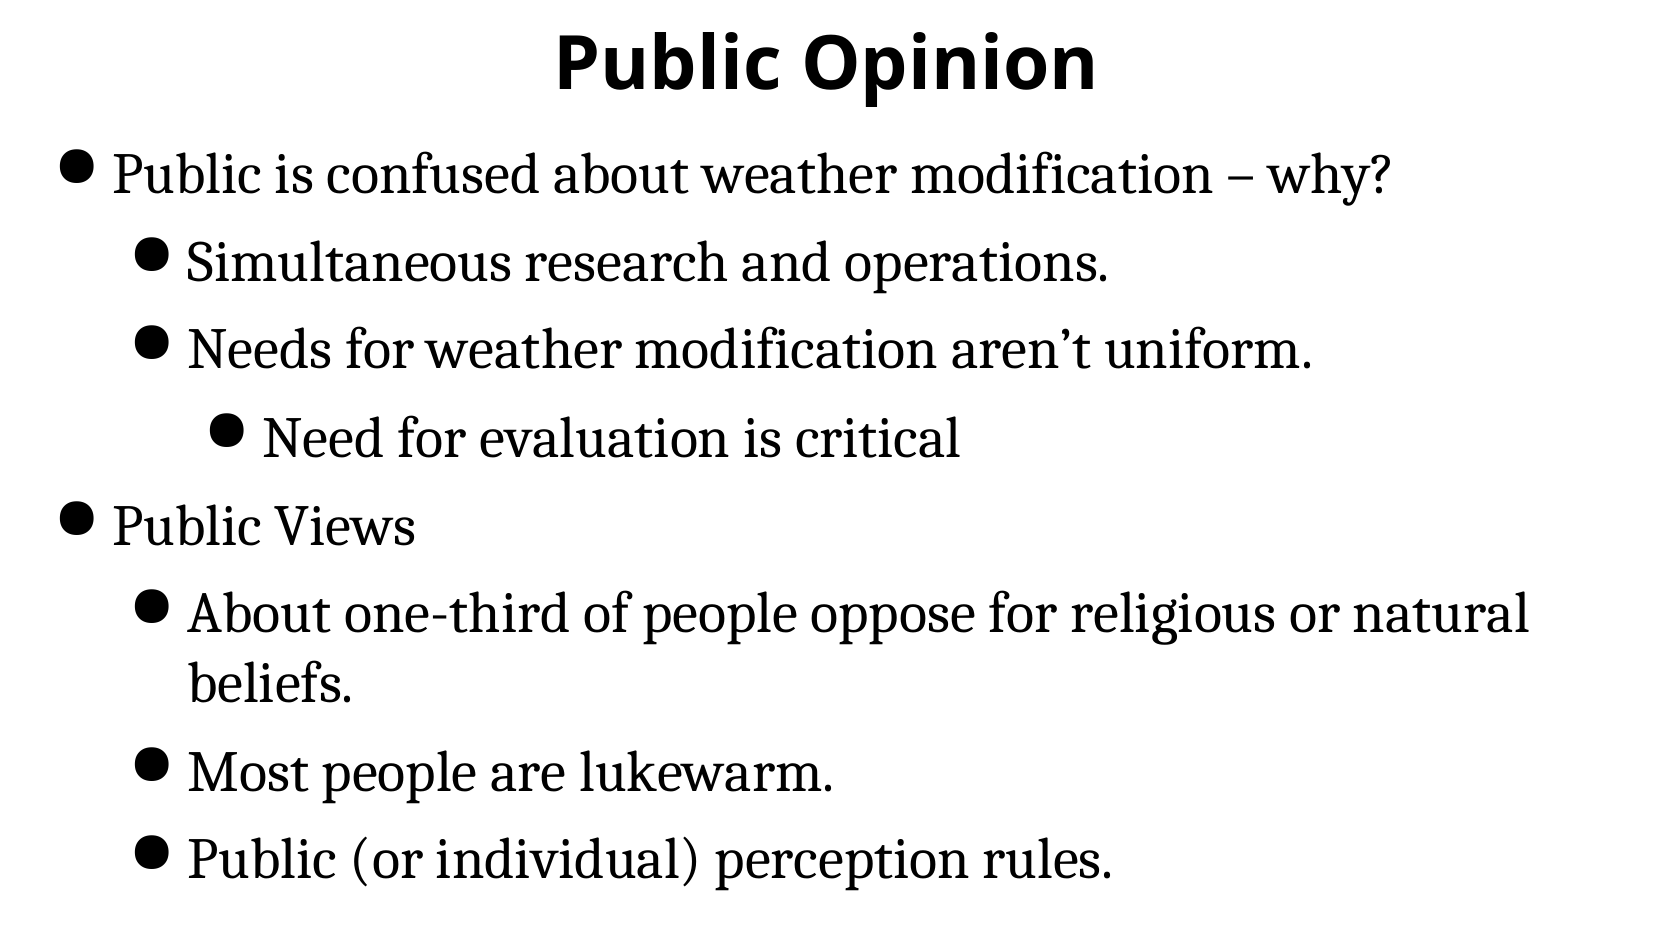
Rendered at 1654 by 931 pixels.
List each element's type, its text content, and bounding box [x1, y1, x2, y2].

text_box Public is confused about weather modification – why? Simultaneous research and operations. Needs for weather modification aren’t uniform. Need for evaluation is critical Public Views About one-third of people oppose for religious or natural beliefs. Most people are lukewarm. Public (or individual) perception rules. [37, 67, 1622, 898]
title Public Opinion [0, 11, 1654, 119]
